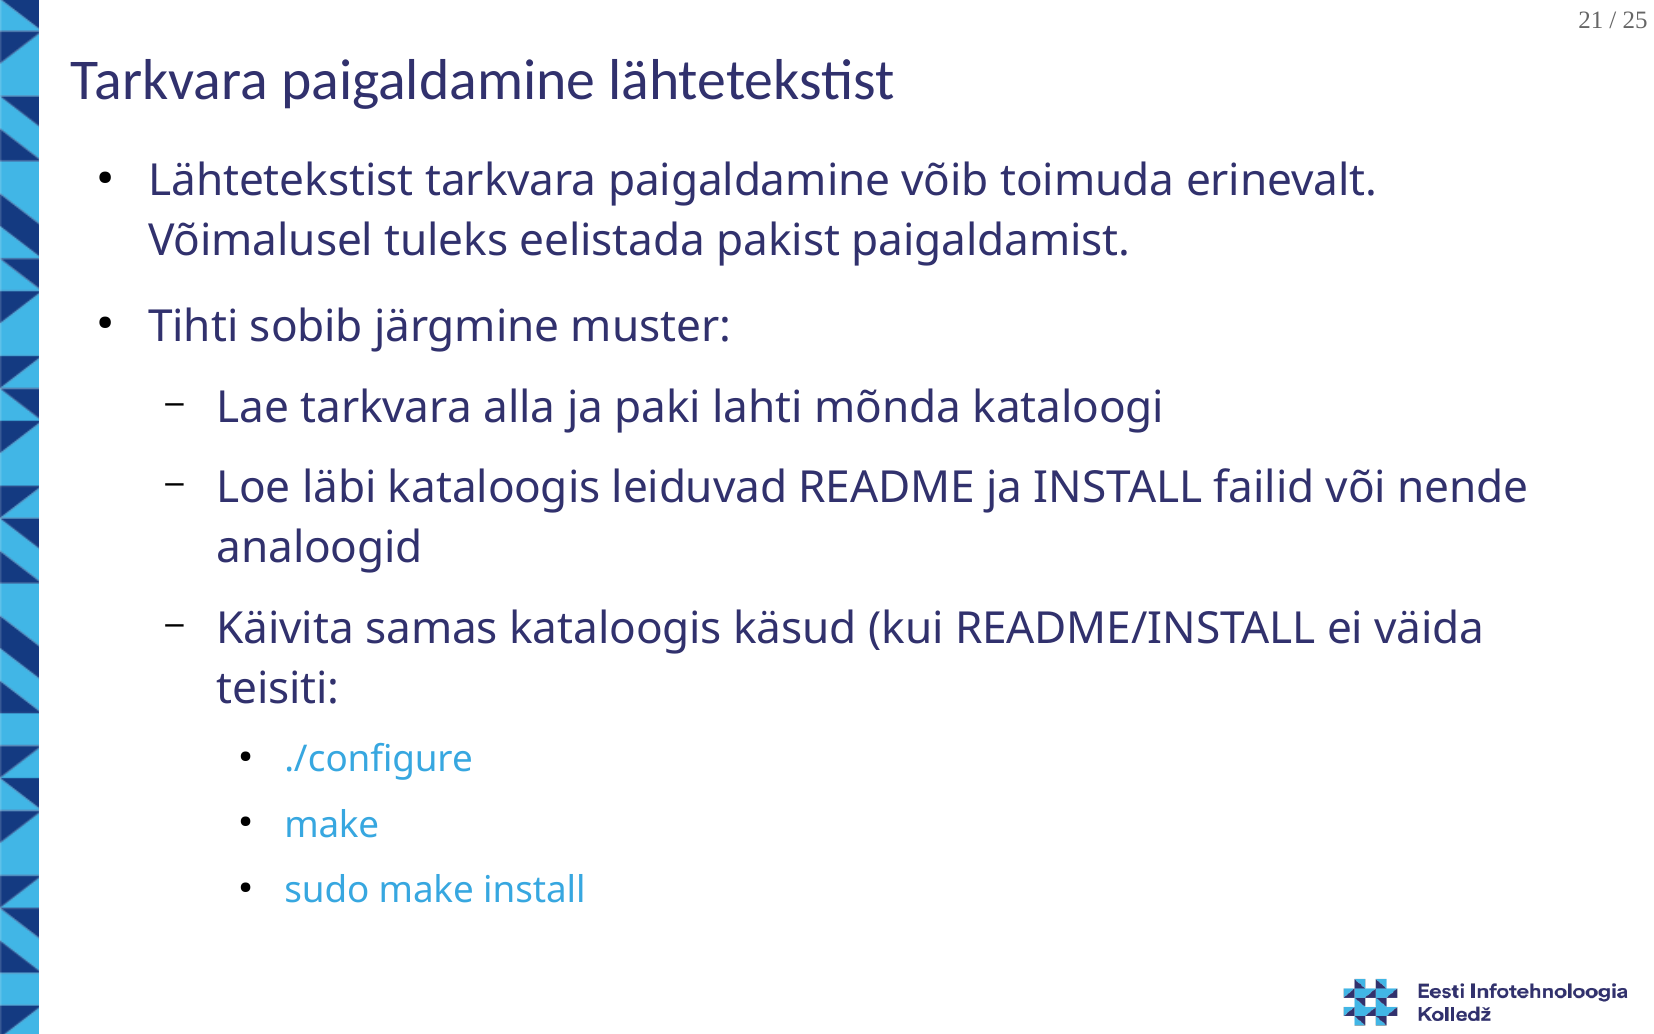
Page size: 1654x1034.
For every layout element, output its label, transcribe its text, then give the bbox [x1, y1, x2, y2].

list Lähtetekstist tarkvara paigaldamine võib toimuda erinevalt. Võimalusel tuleks eelistada pakist paigaldamist. Tihti sobib järgmine muster: Lae tarkvara alla ja paki lahti mõnda kataloogi Loe läbi kataloogis leiduvad README ja INSTALL failid või nende analoogid Käivita samas kataloogis käsud (kui README/INSTALL ei väida teisiti: ./configure make sudo make install [80, 148, 1536, 916]
title Tarkvara paigaldamine lähtetekstist [70, 41, 1630, 130]
